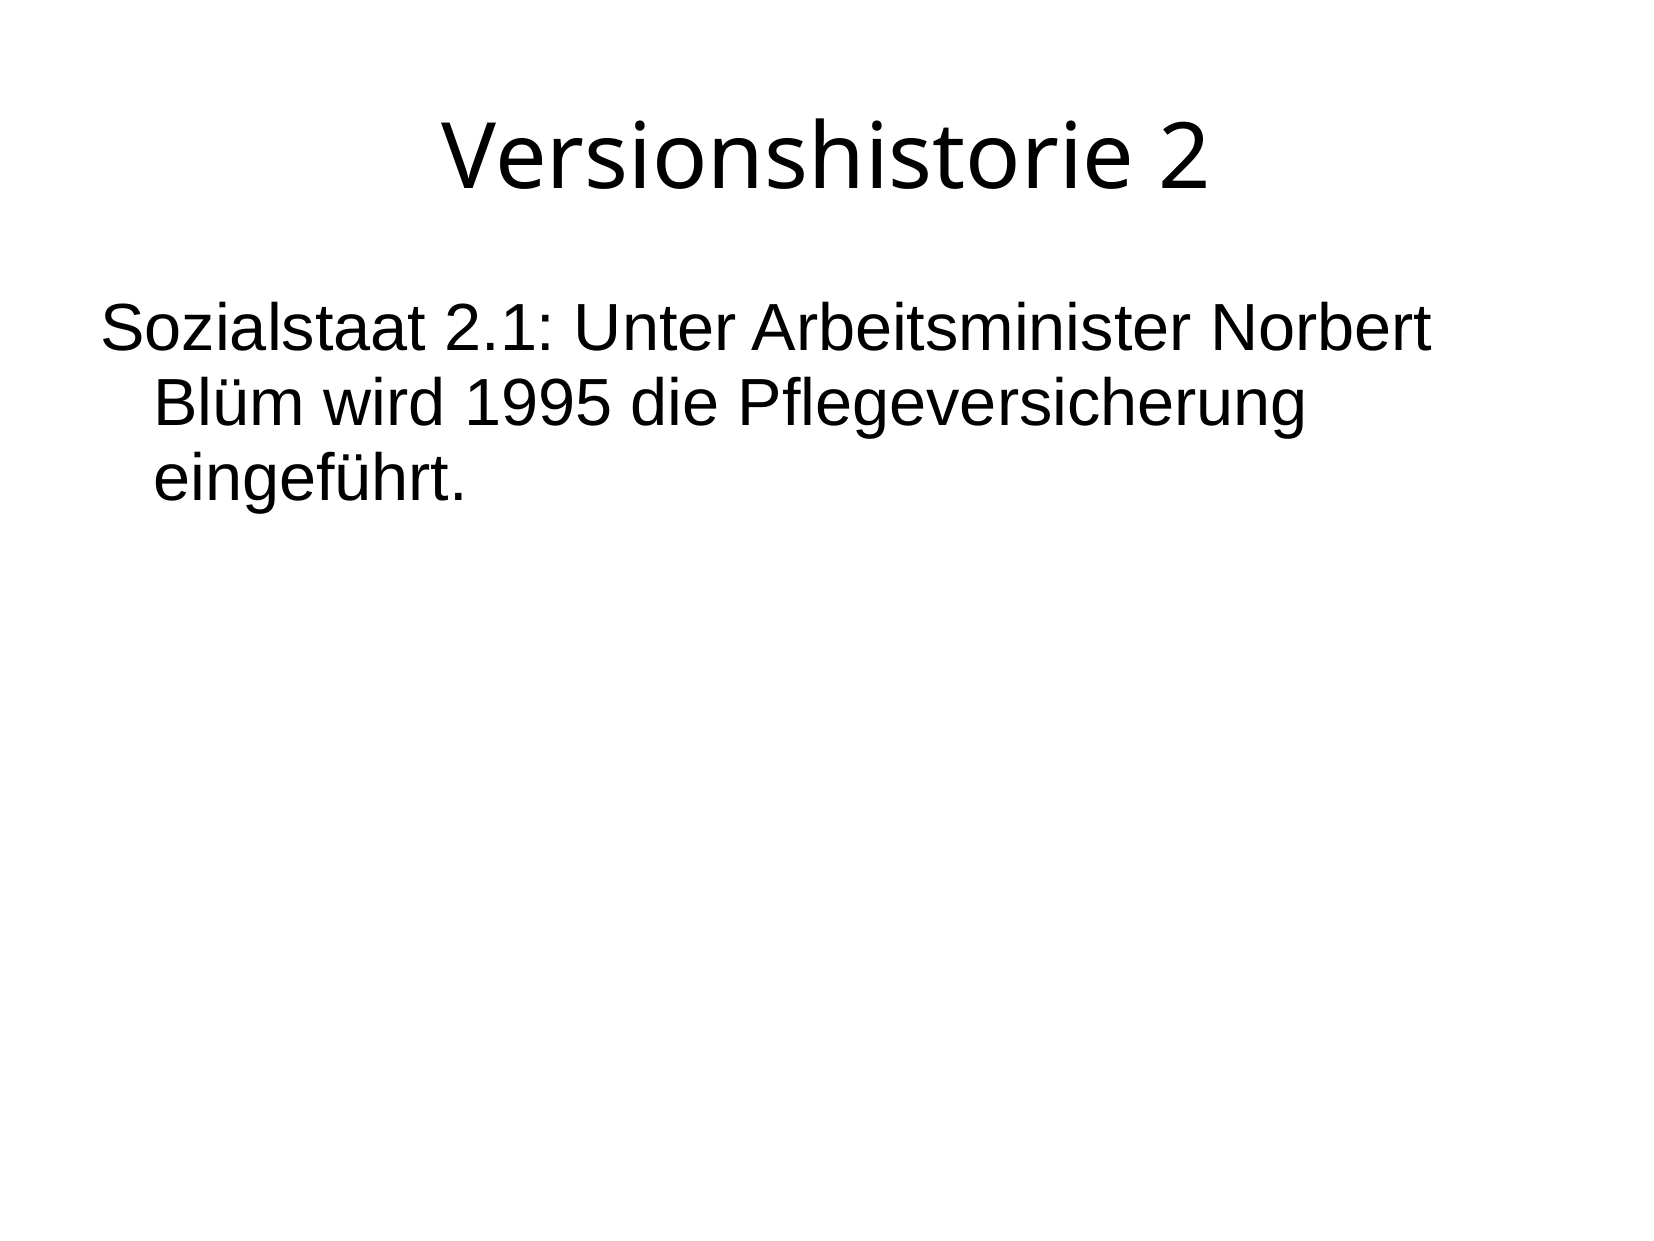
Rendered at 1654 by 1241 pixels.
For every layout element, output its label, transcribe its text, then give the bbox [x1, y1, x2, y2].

list Sozialstaat 2.1: Unter Arbeitsminister Norbert Blüm wird 1995 die Pflegeversicherung eingeführt. [82, 290, 1571, 1094]
title Versionshistorie 2 [82, 49, 1571, 257]
